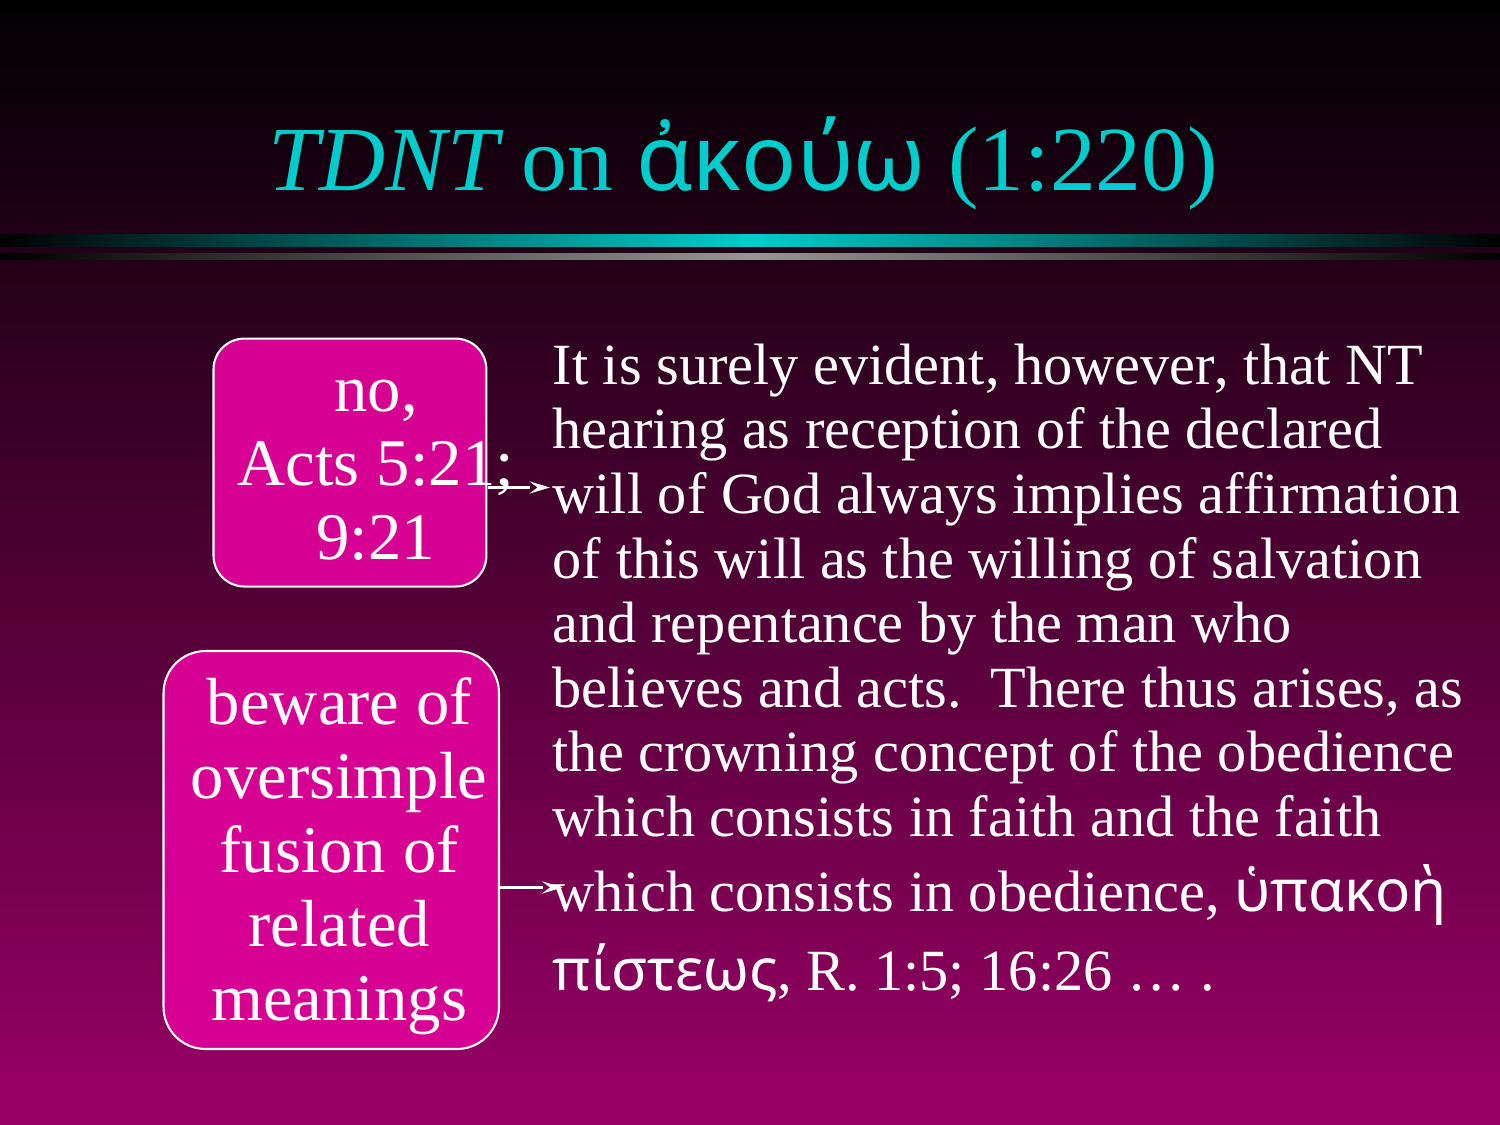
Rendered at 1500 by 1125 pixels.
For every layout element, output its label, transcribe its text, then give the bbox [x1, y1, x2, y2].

text_box It is surely evident, however, that NT hearing as reception of the declared will of God always implies affirmation of this will as the willing of salvation and repentance by the man who believes and acts. There thus arises, as the crowning concept of the obedience which consists in faith and the faith which consists in obedience, ὑπακοὴ πίστεως, R. 1:5; 16:26 … . [537, 324, 1500, 1116]
text_box beware of oversimple fusion of related meanings [163, 651, 500, 1049]
title TDNT on ἀκούω (1:220) [99, 37, 1388, 225]
text_box no, Acts 5:21; 9:21 [213, 338, 487, 587]
